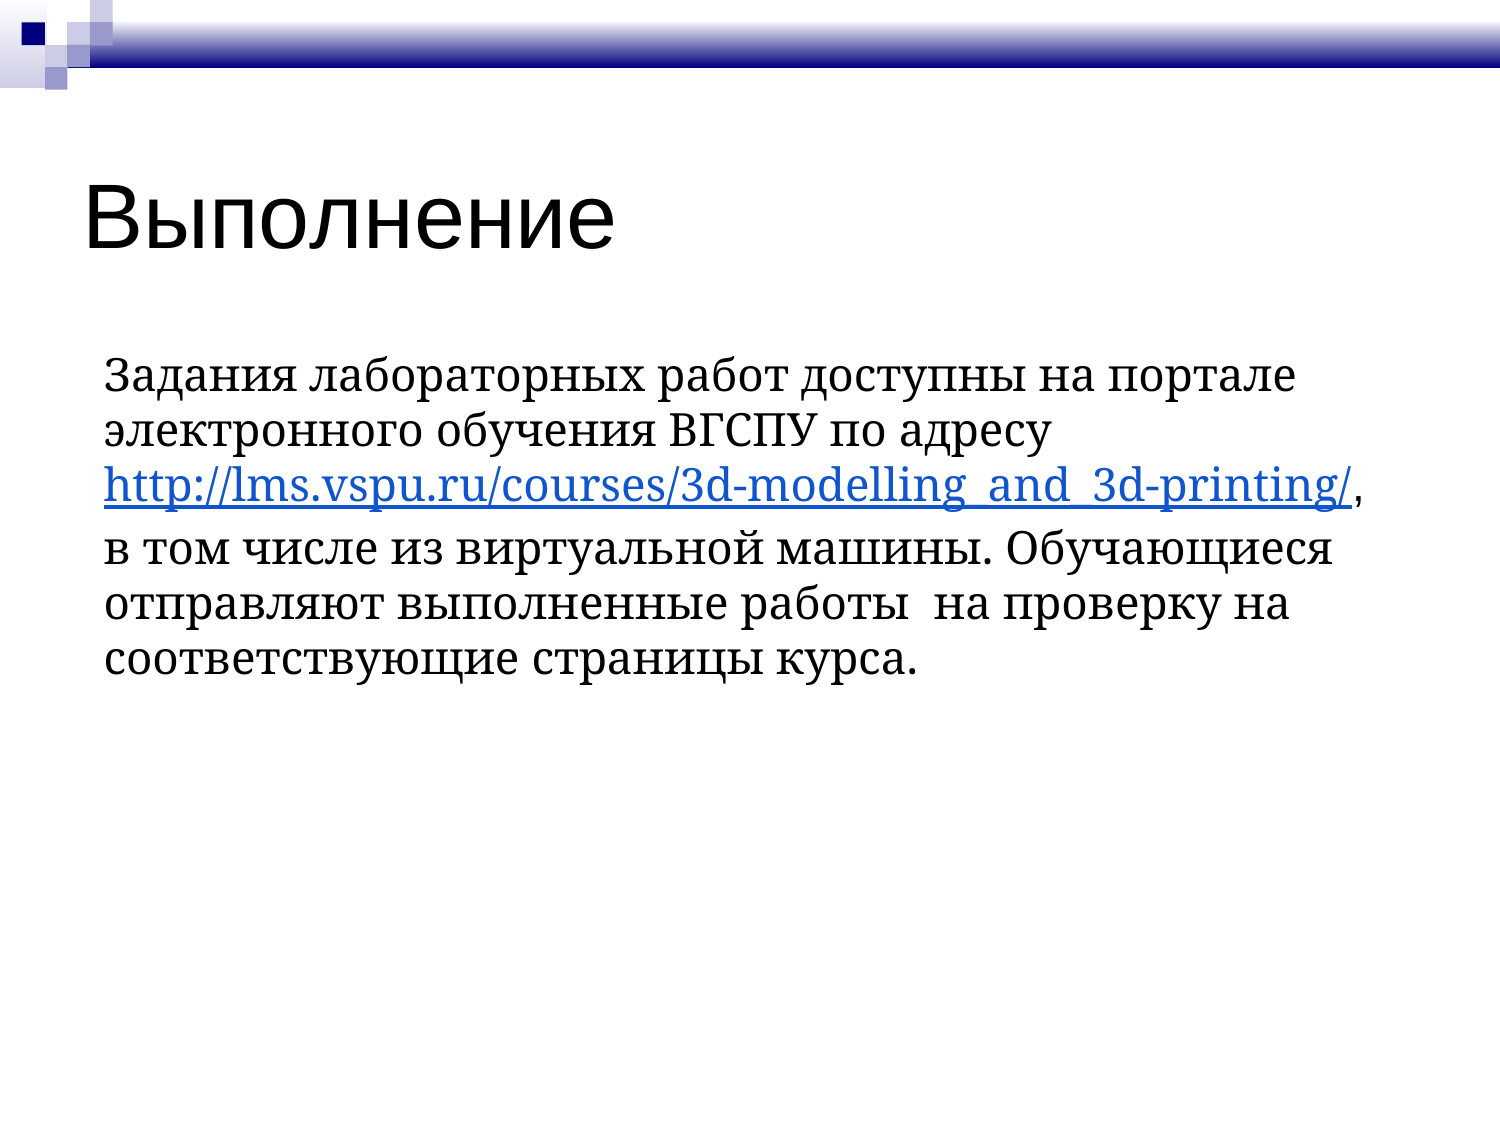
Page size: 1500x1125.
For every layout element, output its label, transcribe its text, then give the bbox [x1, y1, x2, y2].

list Задания лабораторных работ доступны на портале электронного обучения ВГСПУ по адресу http://lms.vspu.ru/courses/3d-modelling_and_3d-printing/, в том числе из виртуальной машины. Обучающиеся отправляют выполненные работы на проверку на соответствующие страницы курса. [88, 195, 1439, 924]
title Выполнение [67, 99, 1418, 325]
